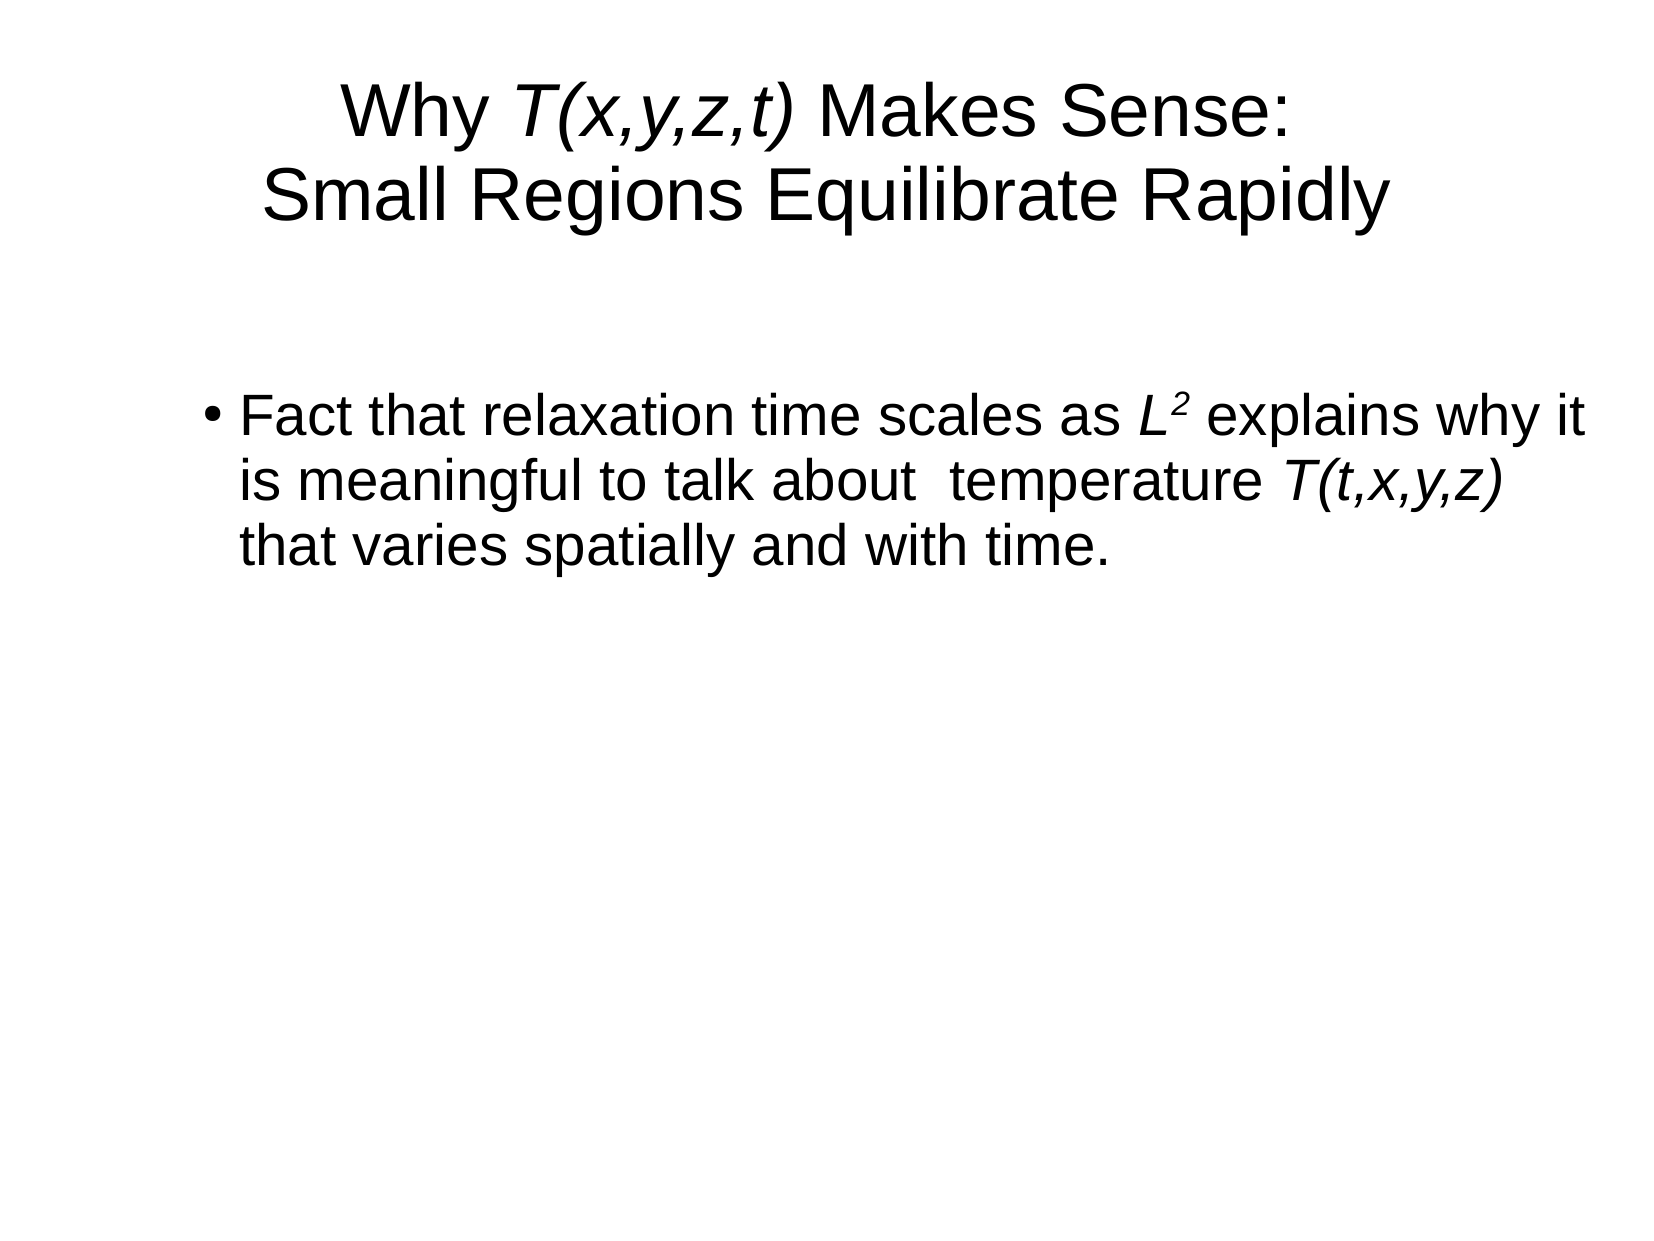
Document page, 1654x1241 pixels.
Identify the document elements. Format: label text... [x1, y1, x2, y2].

text_box Fact that relaxation time scales as L2 explains why it is meaningful to talk about temperature T(t,x,y,z) that varies spatially and with time. [187, 375, 1635, 653]
title Why T(x,y,z,t) Makes Sense: Small Regions Equilibrate Rapidly [82, 56, 1571, 250]
